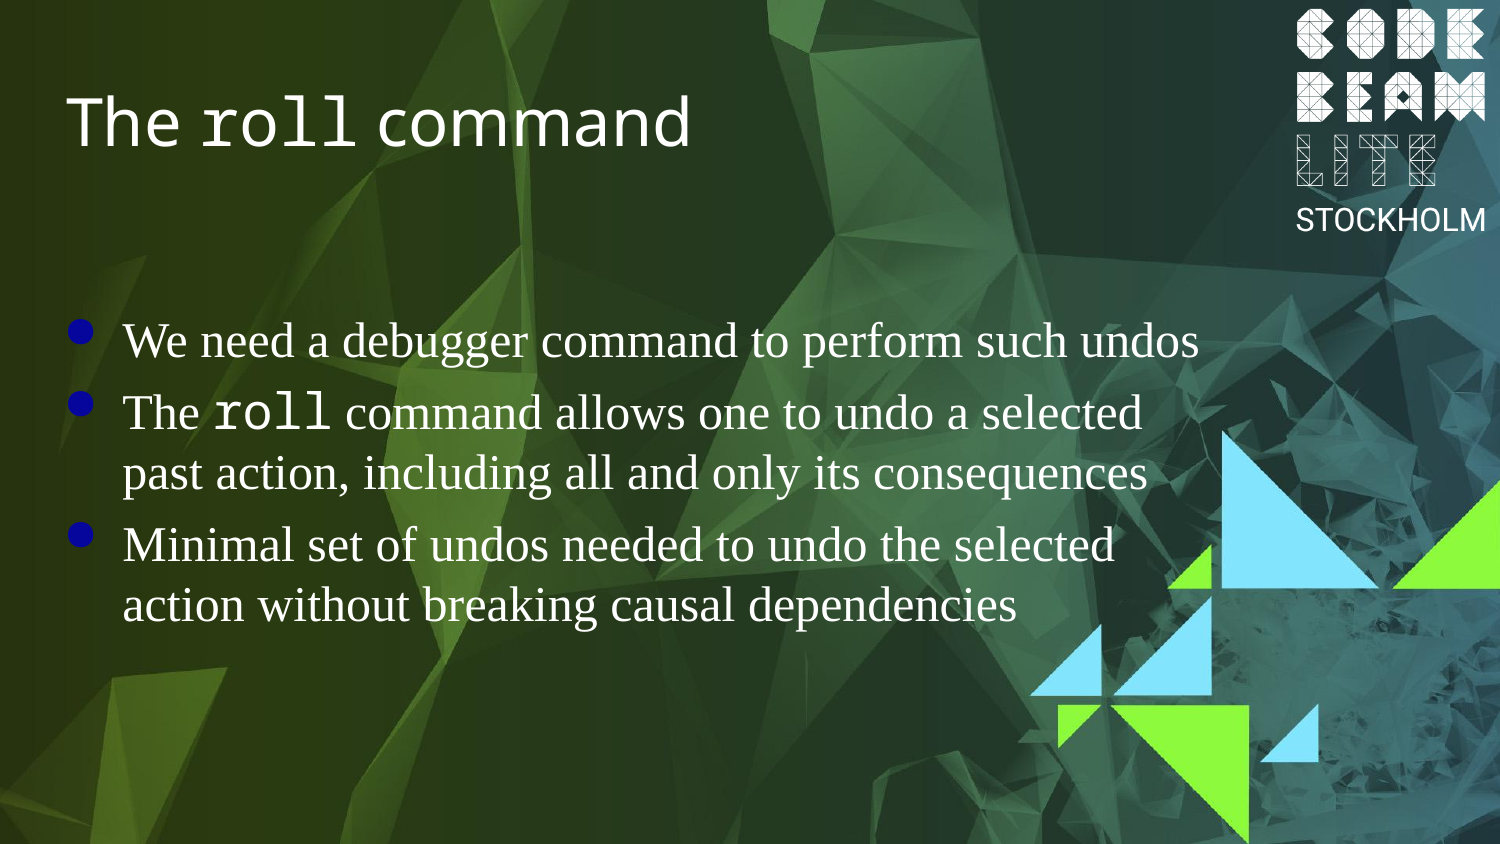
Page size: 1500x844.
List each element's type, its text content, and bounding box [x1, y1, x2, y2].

list We need a debugger command to perform such undos The roll command allows one to undo a selected past action, including all and only its consequences Minimal set of undos needed to undo the selected action without breaking causal dependencies [51, 189, 1229, 750]
picture [0, 0, 1500, 844]
title The roll command [51, 72, 1449, 167]
